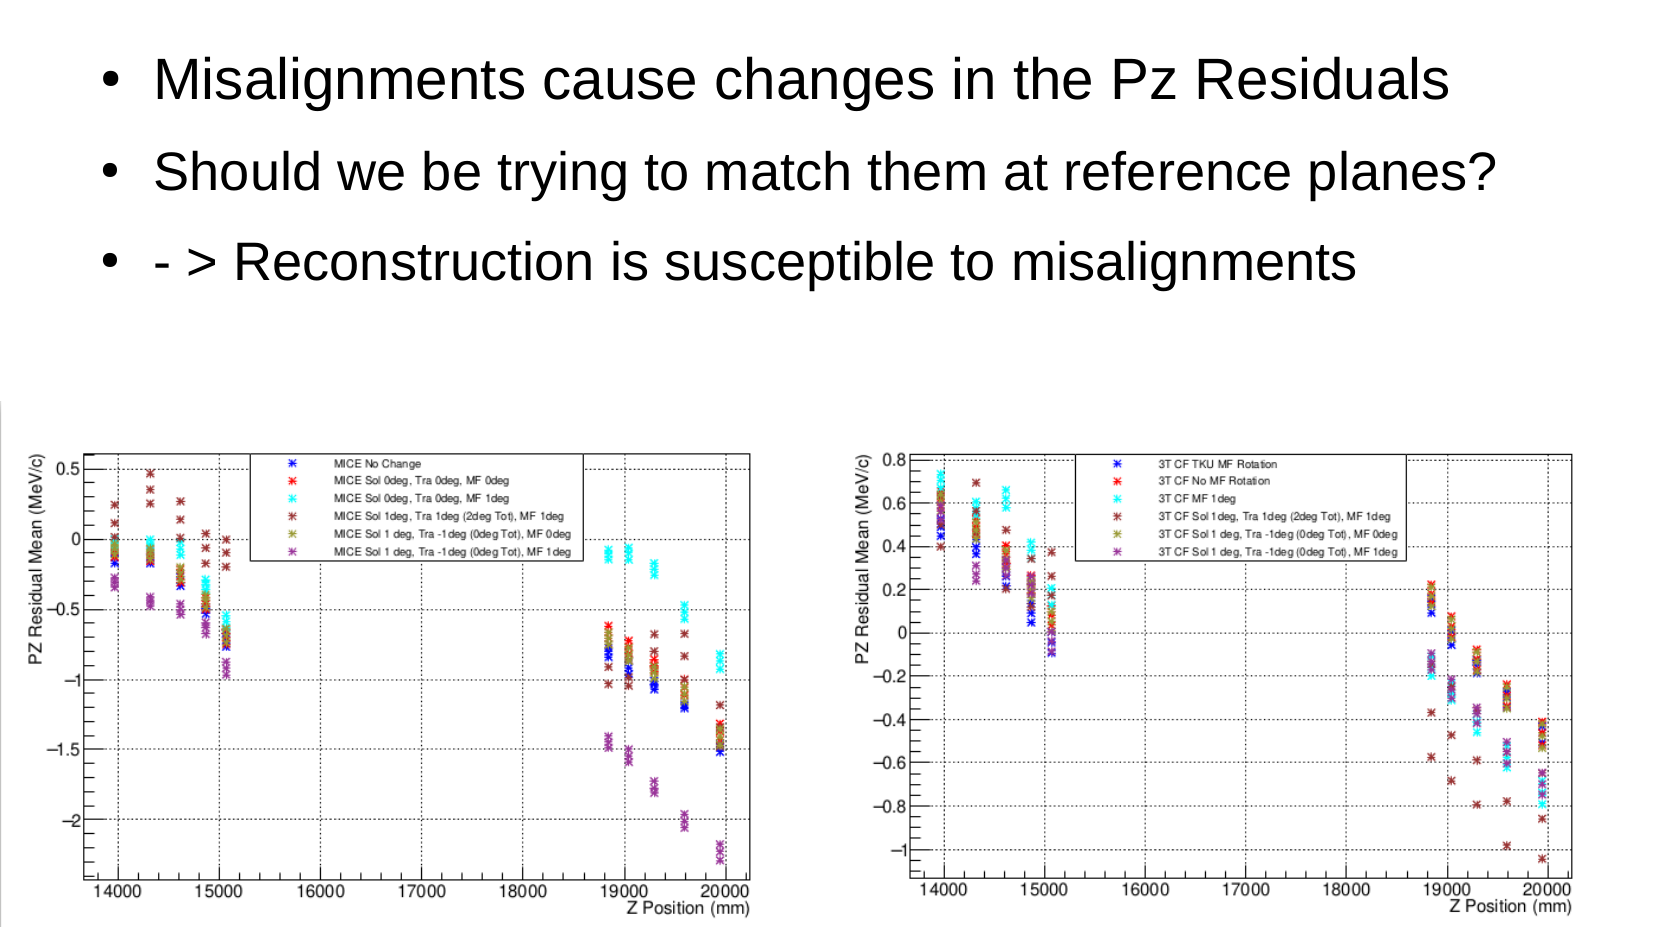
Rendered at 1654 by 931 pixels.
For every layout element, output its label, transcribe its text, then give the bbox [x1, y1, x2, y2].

picture [0, 401, 1654, 931]
list Misalignments cause changes in the Pz Residuals Should we be trying to match them at reference planes? - > Reconstruction is susceptible to misalignments [82, 47, 1571, 403]
